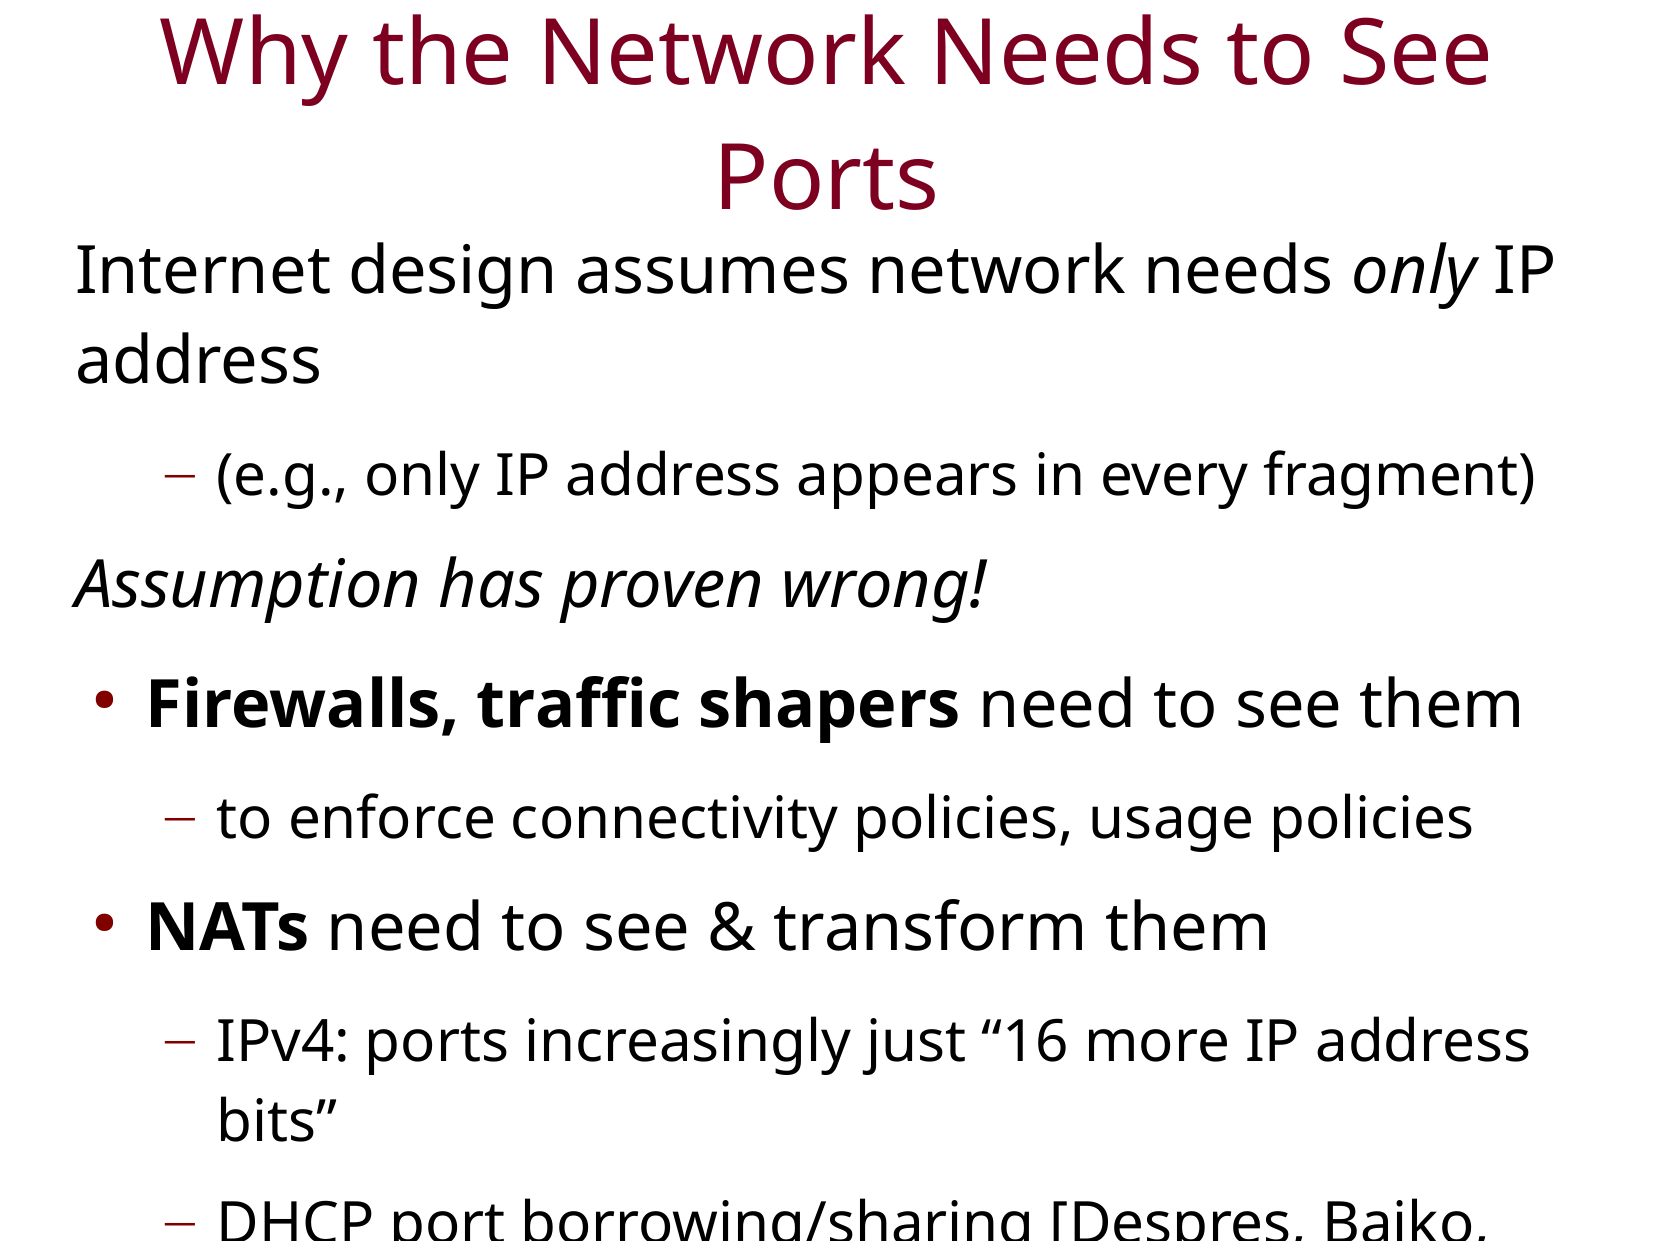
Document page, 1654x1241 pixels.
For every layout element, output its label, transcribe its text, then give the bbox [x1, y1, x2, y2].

list Internet design assumes network needs only IP address (e.g., only IP address appears in every fragment) Assumption has proven wrong! Firewalls, traffic shapers need to see them to enforce connectivity policies, usage policies NATs need to see & transform them IPv4: ports increasingly just “16 more IP address bits” DHCP port borrowing/sharing [Despres, Bajko, Boucadair] All must understand transport headers ⇒ only TCP, UDP can get through now [75, 221, 1613, 1208]
title Why the Network Needs to See Ports [82, 8, 1571, 216]
